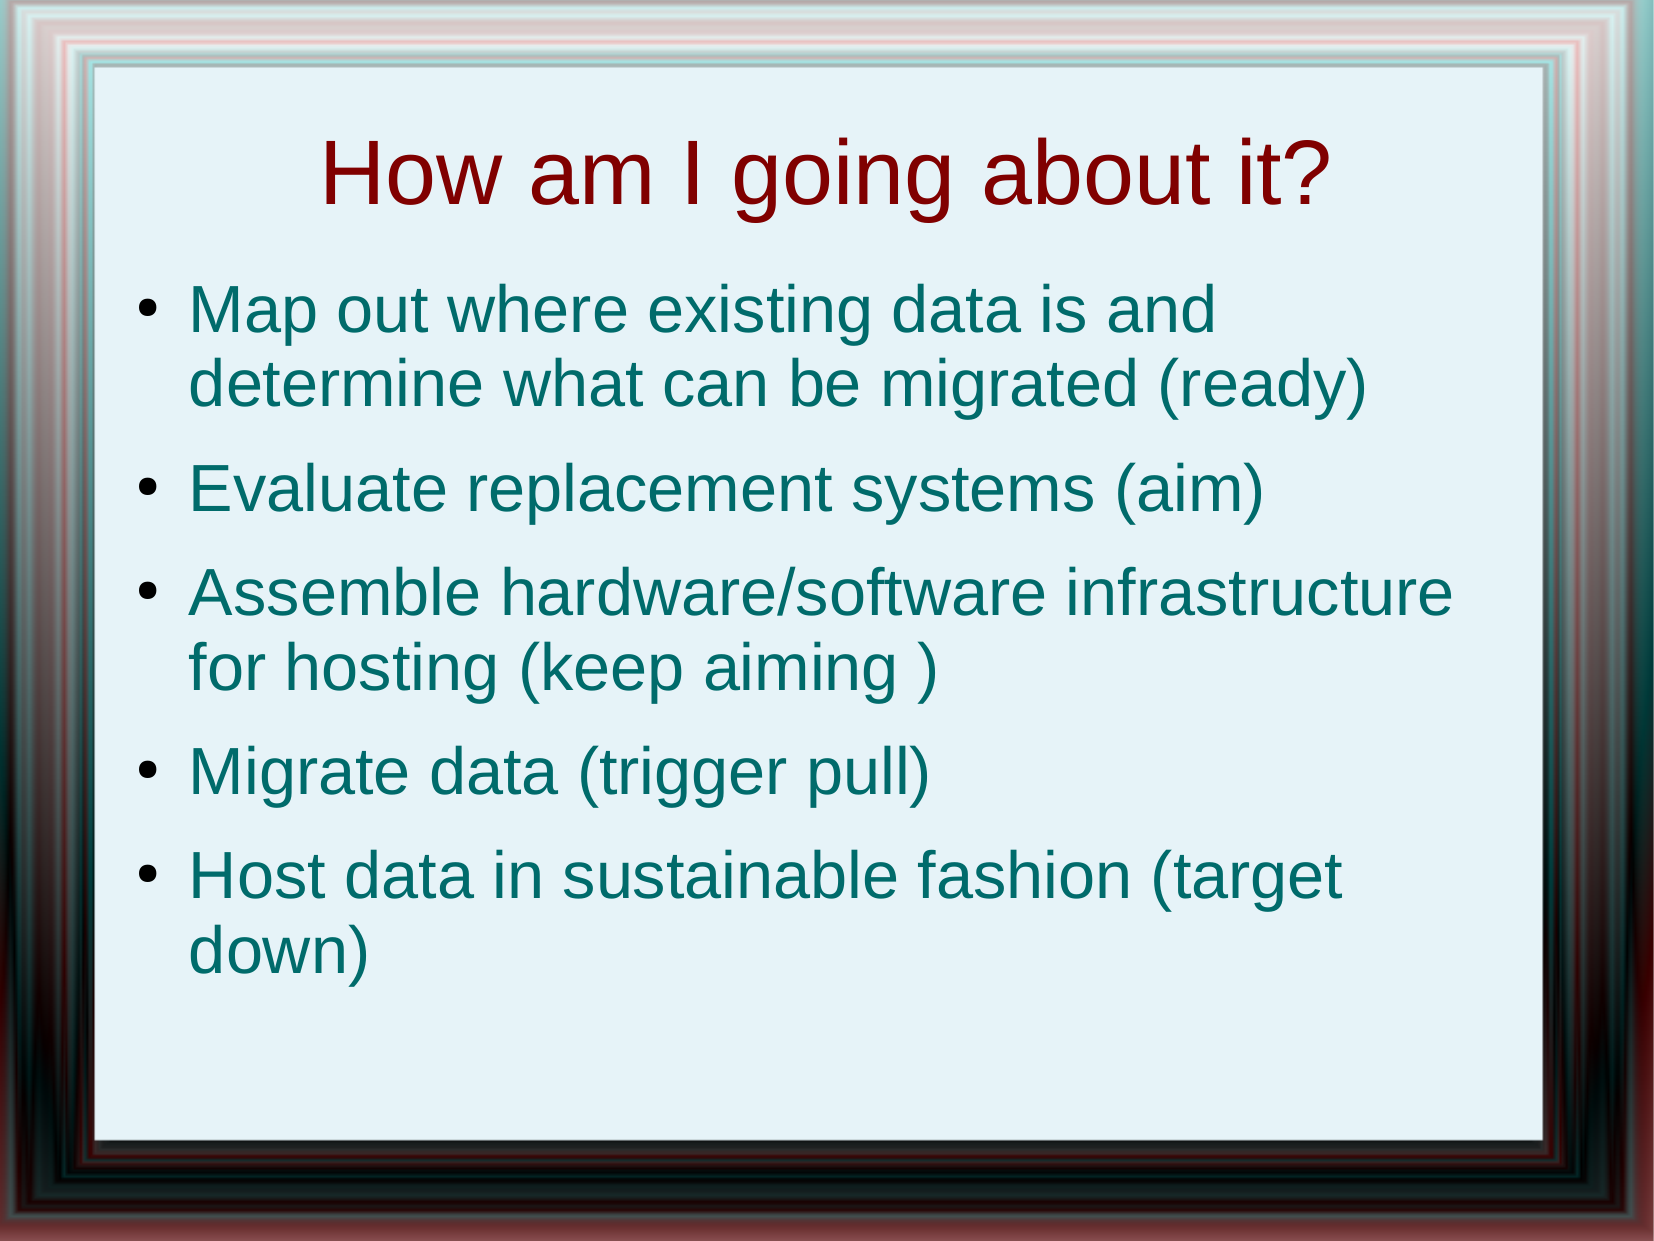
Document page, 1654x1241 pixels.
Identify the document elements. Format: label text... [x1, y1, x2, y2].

list Map out where existing data is and determine what can be migrated (ready) Evaluate replacement systems (aim) Assemble hardware/software infrastructure for hosting (keep aiming ) Migrate data (trigger pull) Host data in sustainable fashion (target down) [118, 271, 1506, 1076]
picture [0, 0, 1654, 1241]
title How am I going about it? [118, 95, 1536, 250]
